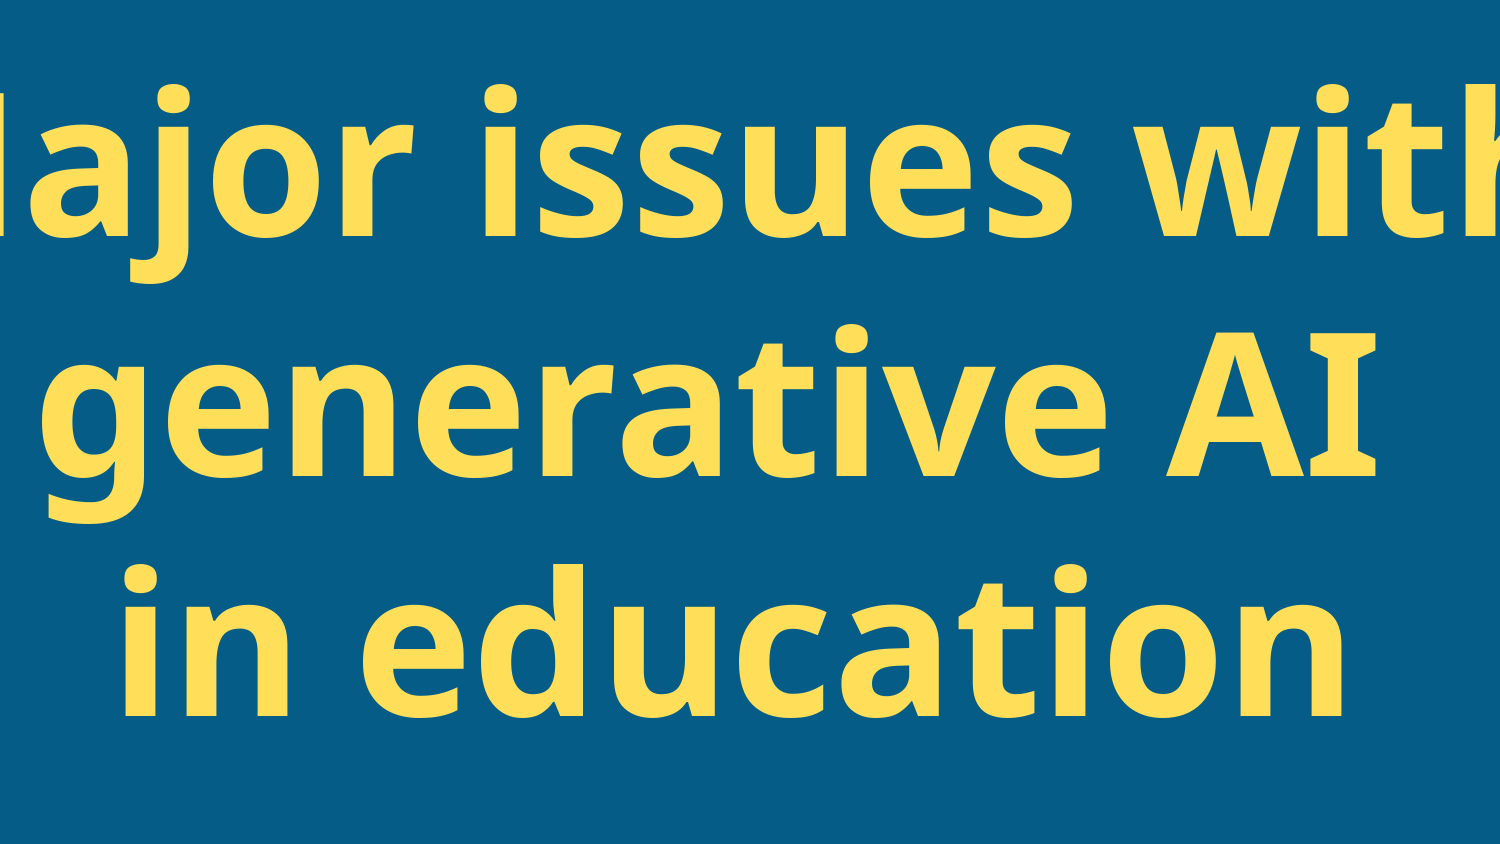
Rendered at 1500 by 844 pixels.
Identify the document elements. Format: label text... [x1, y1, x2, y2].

text_box Major issues with generative AI in education [0, 29, 1500, 765]
